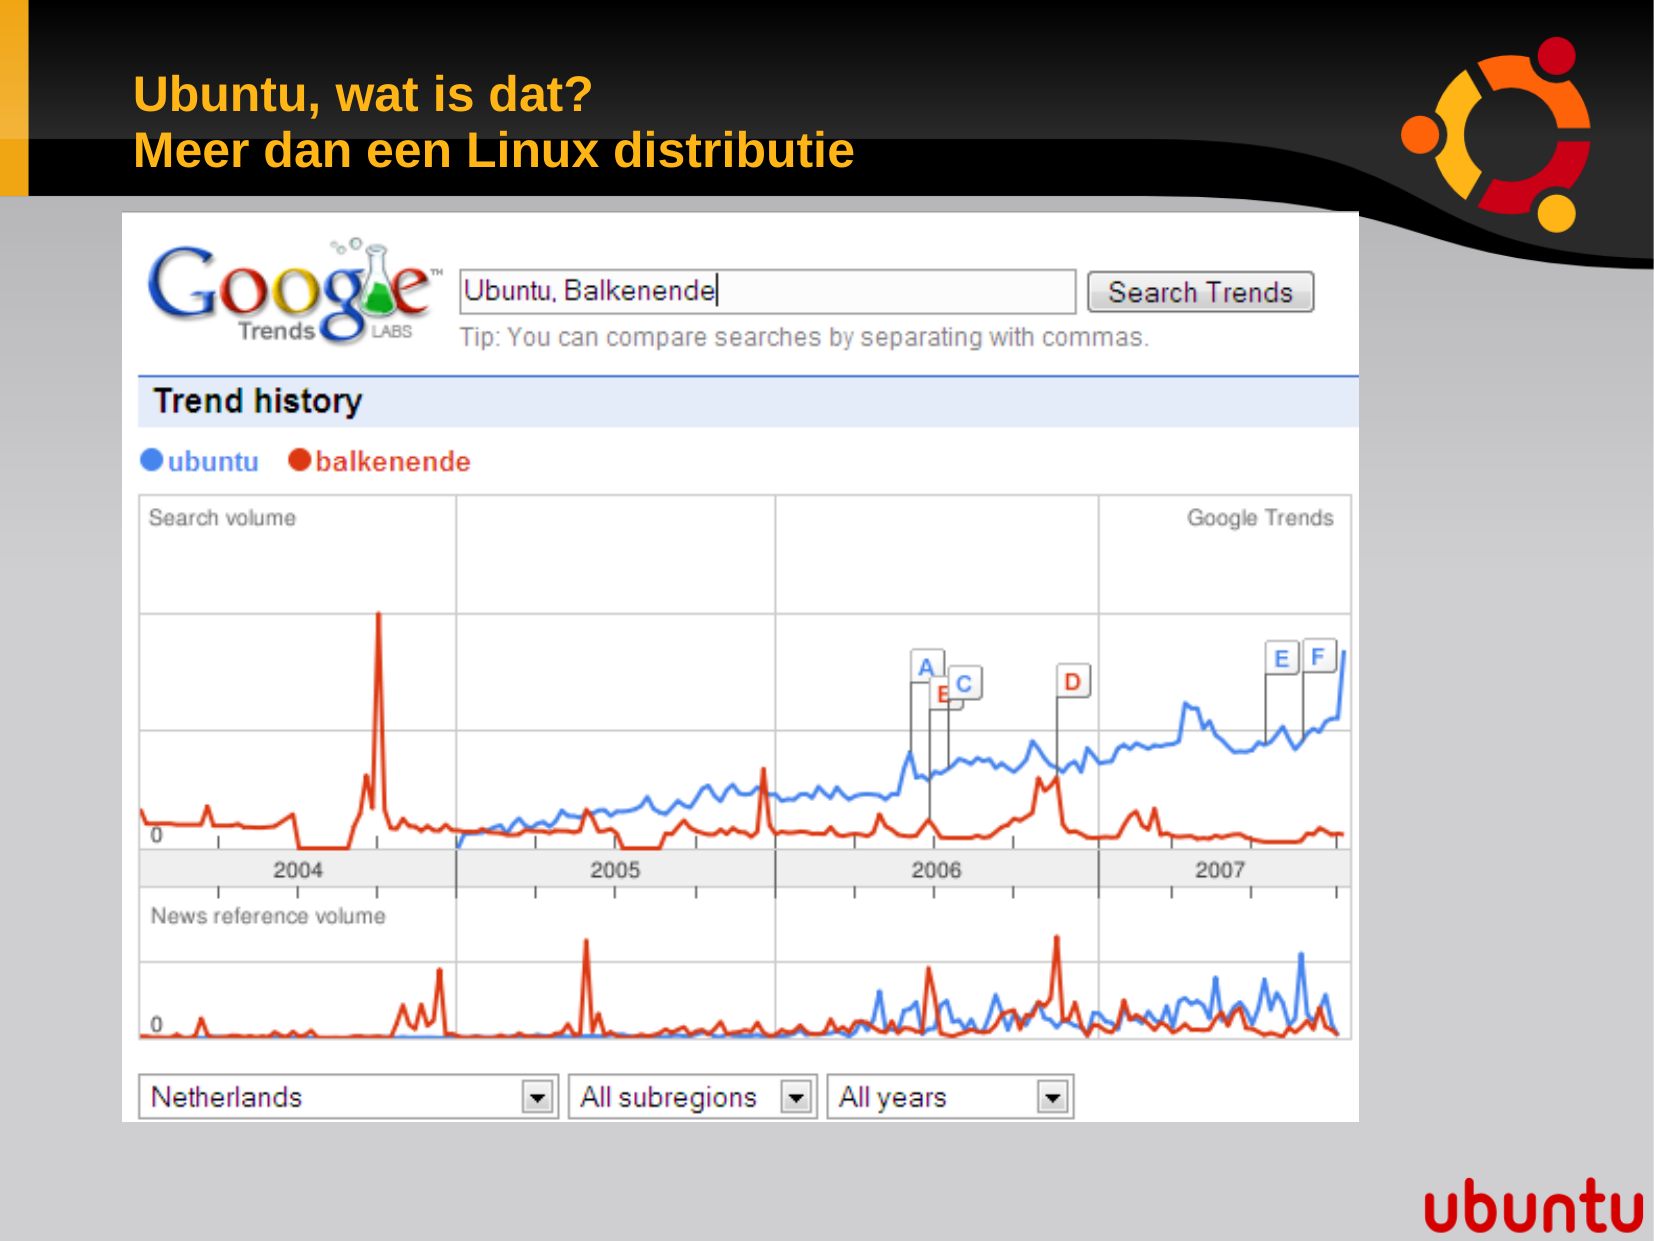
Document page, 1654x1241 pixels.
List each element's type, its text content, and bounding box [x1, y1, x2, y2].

picture [0, 0, 1654, 1241]
text_box Ubuntu, wat is dat? Meer dan een Linux distributie [118, 59, 1093, 188]
